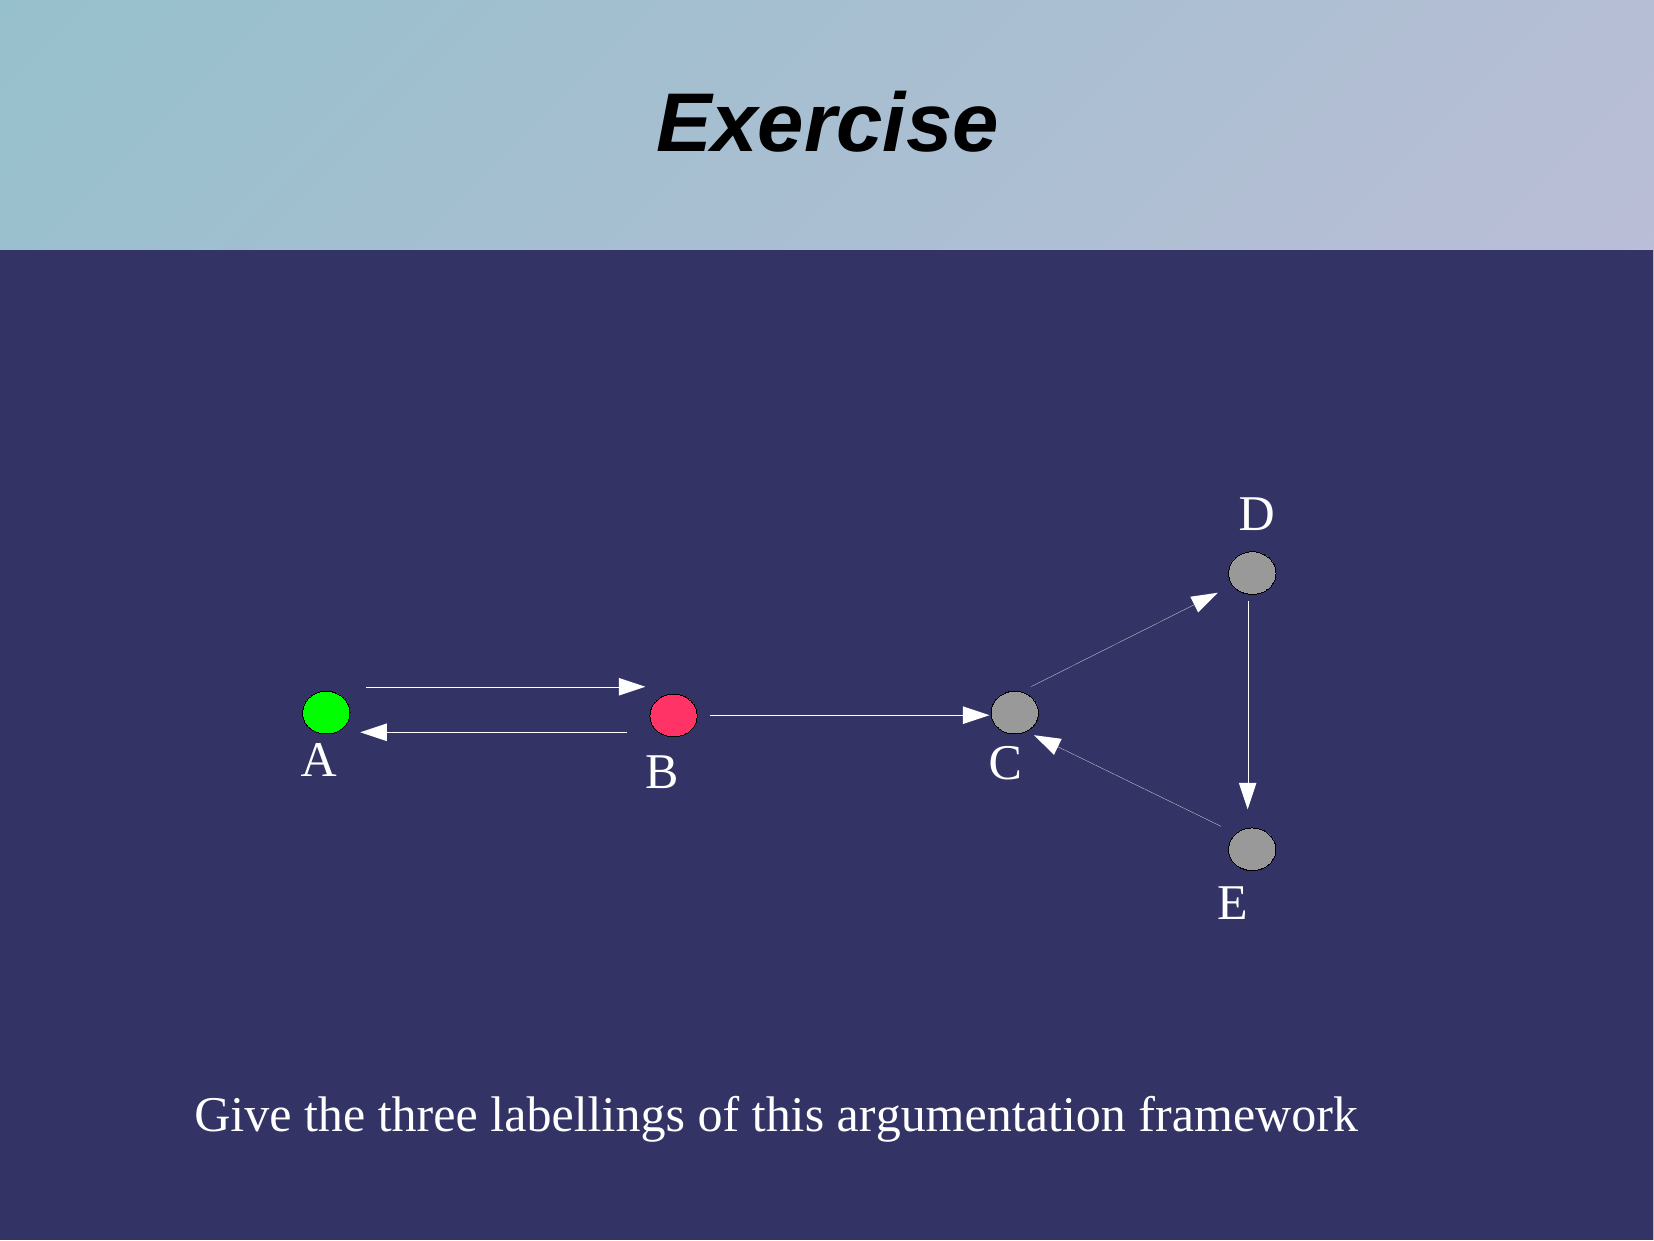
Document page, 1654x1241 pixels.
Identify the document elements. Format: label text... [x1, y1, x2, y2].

text_box E [1217, 874, 1273, 993]
text_box D [1238, 485, 1299, 562]
text_box B [644, 743, 701, 862]
text_box A [300, 732, 356, 851]
text_box Give the three labellings of this argumentation framework [194, 1086, 1497, 1162]
text_box [991, 691, 1039, 734]
text_box C [988, 735, 1049, 853]
text_box [649, 694, 698, 737]
text_box [1228, 555, 1277, 595]
text_box [1228, 827, 1276, 871]
title Exercise [121, 19, 1534, 227]
text_box [302, 691, 351, 732]
